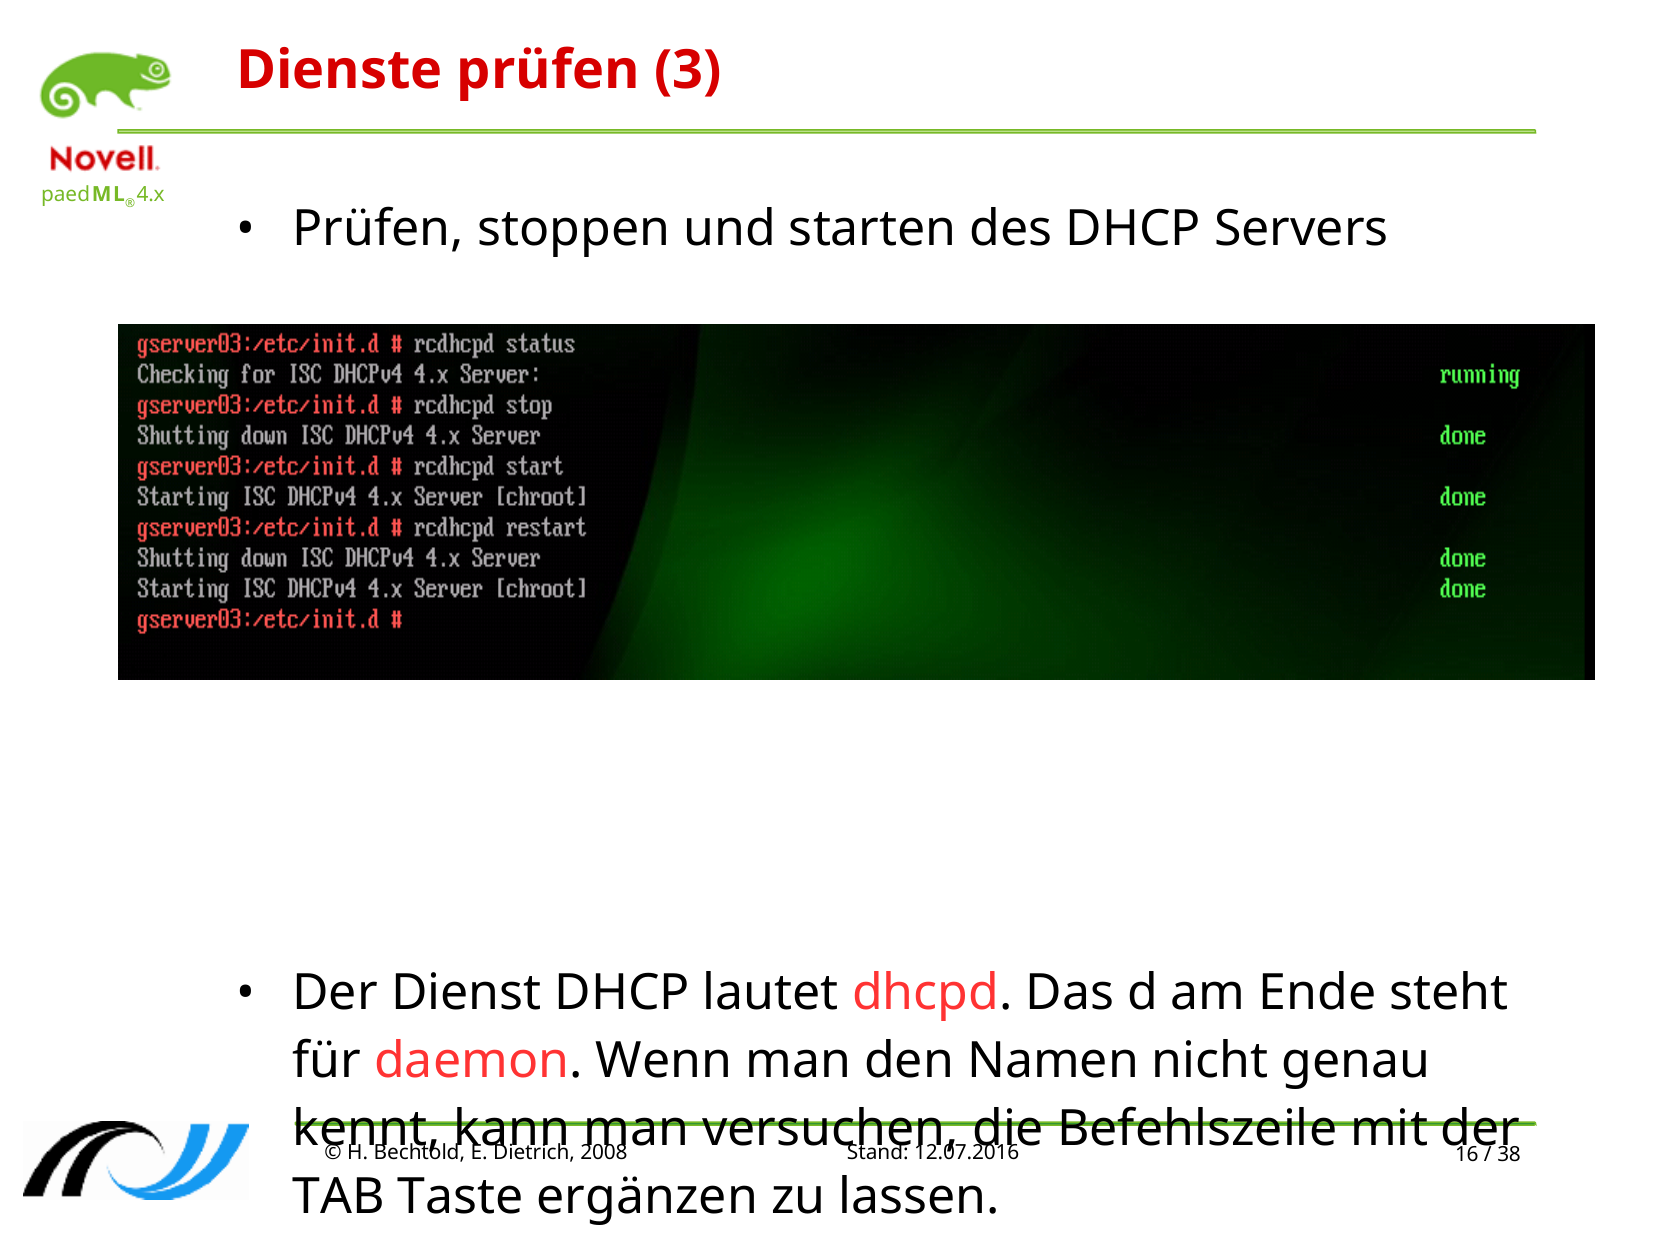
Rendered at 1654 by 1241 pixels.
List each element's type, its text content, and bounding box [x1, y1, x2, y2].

list Prüfen, stoppen und starten des DHCP Servers Der Dienst DHCP lautet dhcpd. Das d am Ende steht für daemon. Wenn man den Namen nicht genau kennt, kann man versuchen, die Befehlszeile mit der TAB Taste ergänzen zu lassen. [236, 680, 1565, 1109]
title Dienste prüfen (3) [236, 17, 1536, 119]
picture [23, 1121, 249, 1200]
picture [26, 35, 184, 193]
picture [118, 324, 1595, 680]
list Prüfen, stoppen und starten des DHCP Servers Der Dienst DHCP lautet dhcpd. Das d am Ende steht für daemon. Wenn man den Namen nicht genau kennt, kann man versuchen, die Befehlszeile mit der TAB Taste ergänzen zu lassen. [236, 192, 1565, 324]
